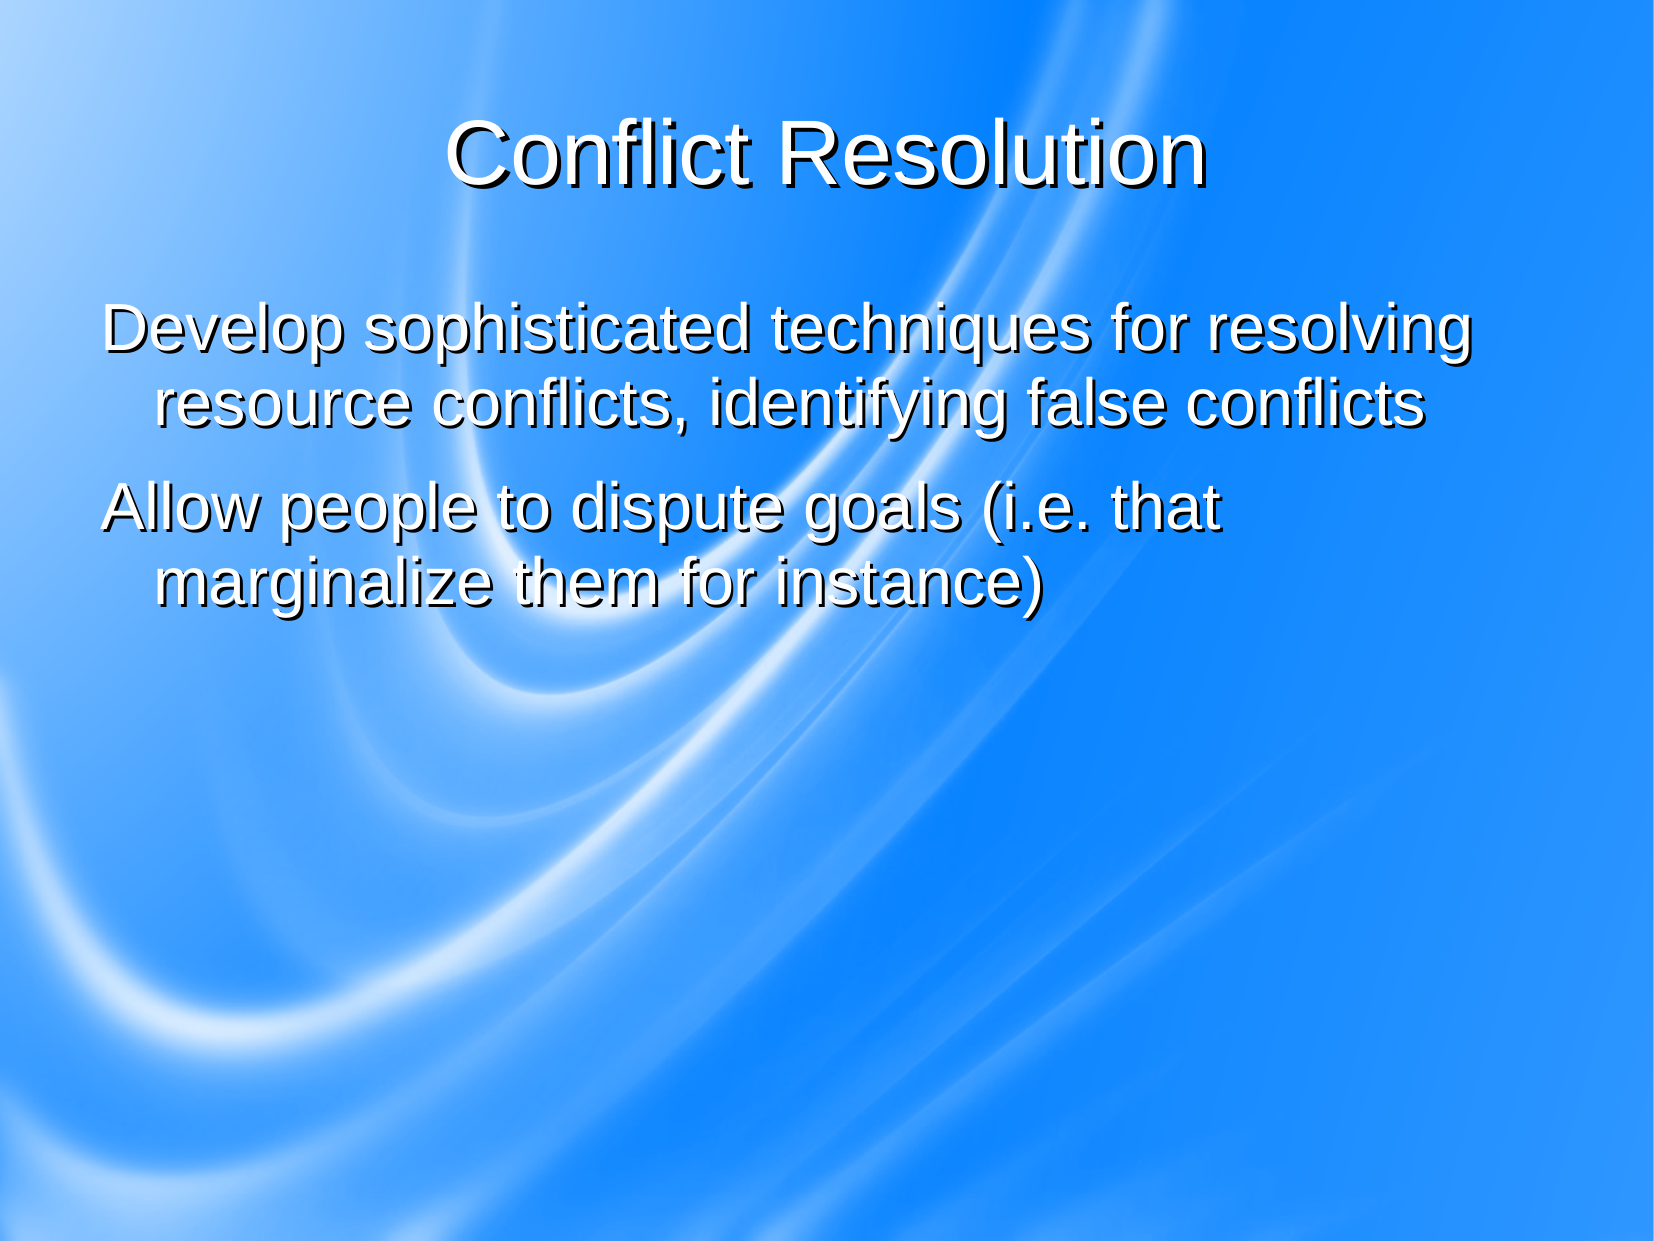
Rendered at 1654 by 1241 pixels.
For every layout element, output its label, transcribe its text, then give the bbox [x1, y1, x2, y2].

list Develop sophisticated techniques for resolving resource conflicts, identifying false conflicts Allow people to dispute goals (i.e. that marginalize them for instance) [82, 290, 1571, 1094]
picture [0, 0, 1654, 1241]
title Conflict Resolution [82, 56, 1571, 250]
